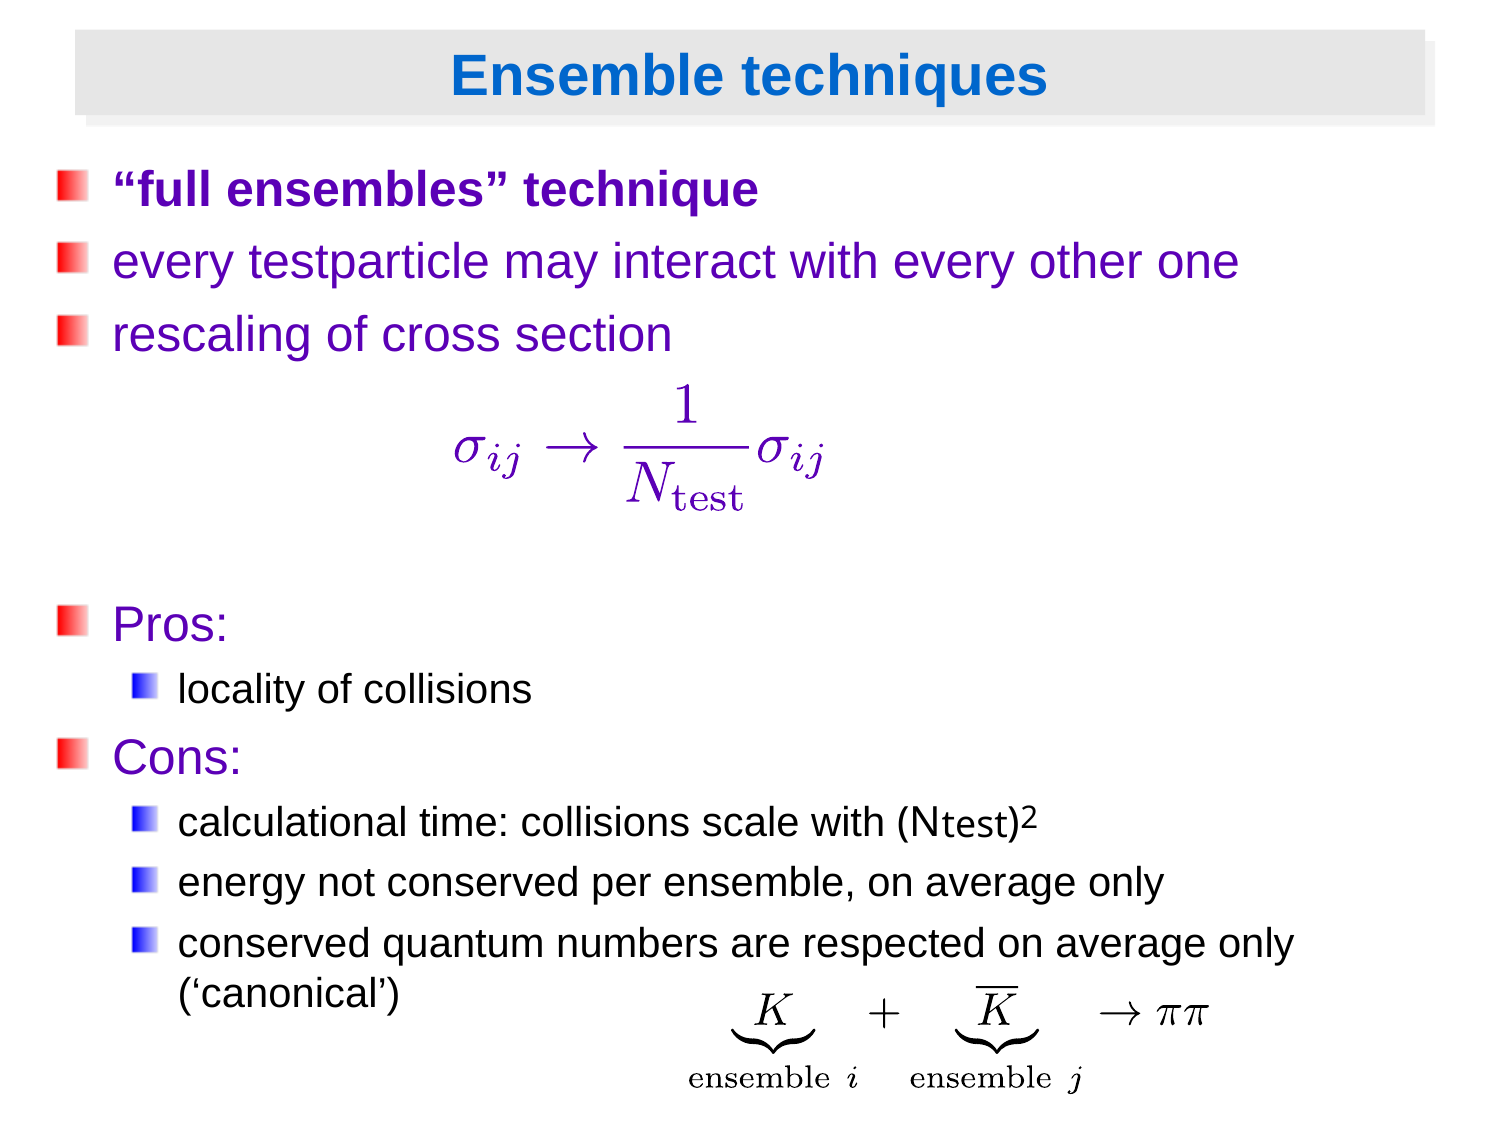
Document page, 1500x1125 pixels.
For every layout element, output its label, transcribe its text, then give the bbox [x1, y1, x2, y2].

list “full ensembles” technique every testparticle may interact with every other one rescaling of cross section Pros: locality of collisions Cons: calculational time: collisions scale with (Ntest)2 energy not conserved per ensemble, on average only conserved quantum numbers are respected on average only (‘canonical’) [41, 148, 1459, 1093]
title Ensemble techniques [75, 29, 1426, 116]
text_box [452, 383, 827, 512]
text_box [687, 986, 1211, 1095]
